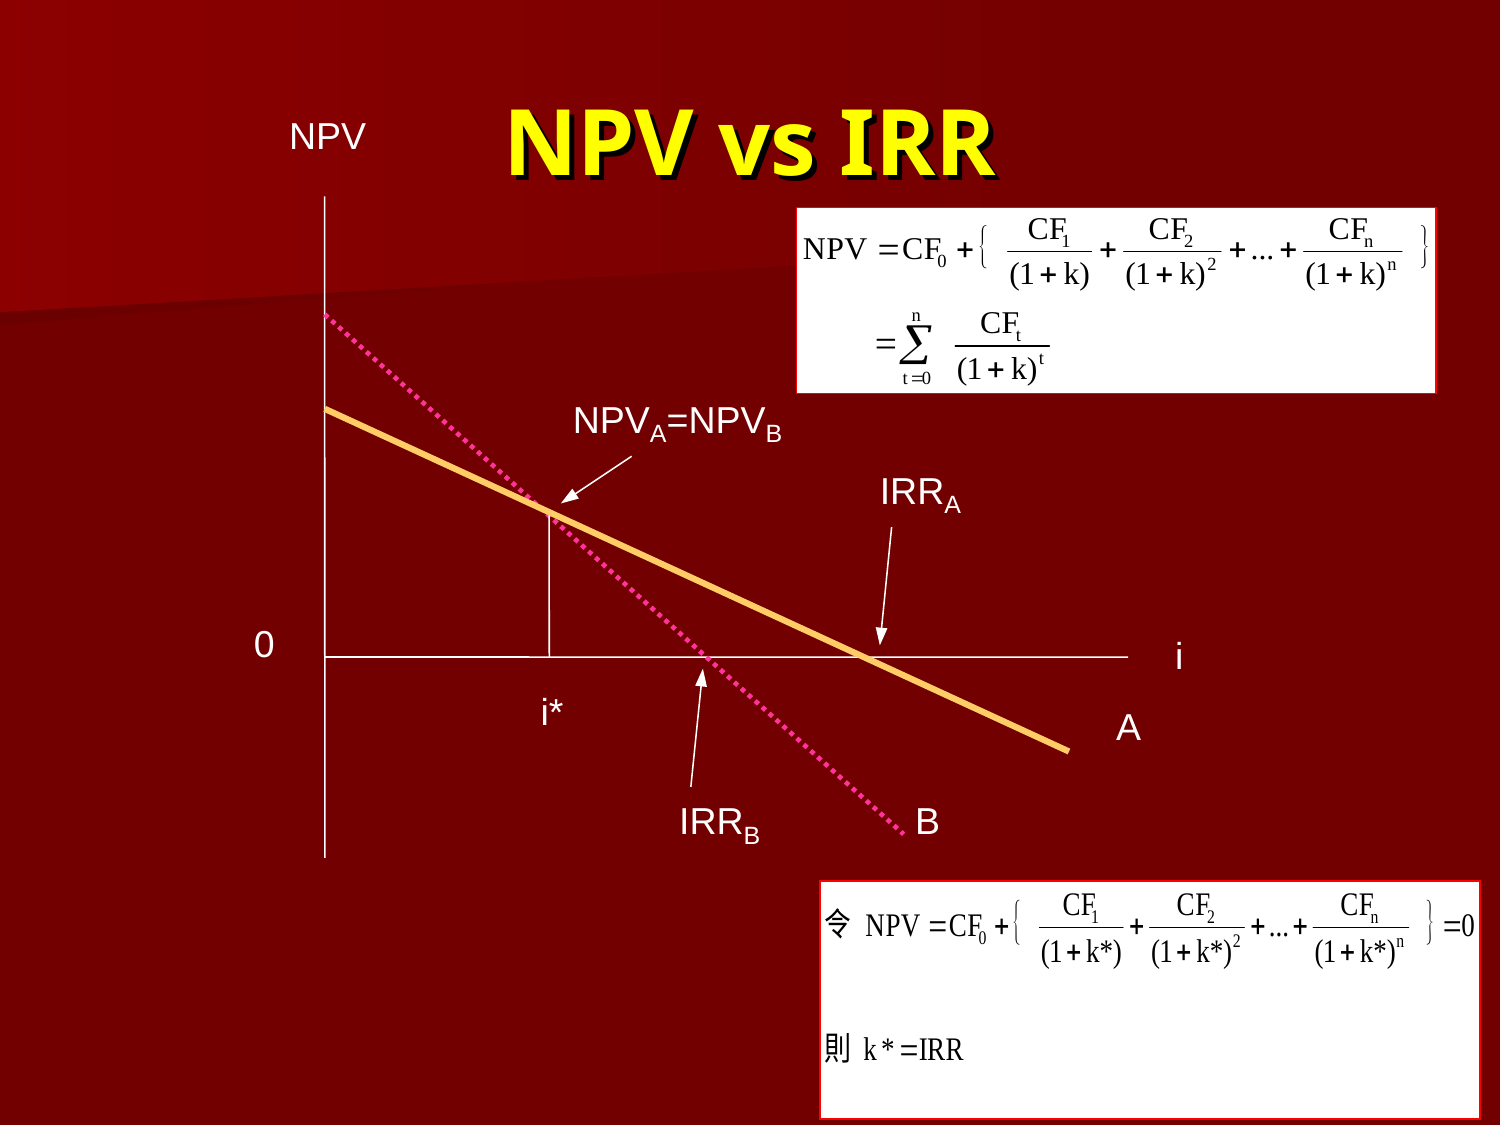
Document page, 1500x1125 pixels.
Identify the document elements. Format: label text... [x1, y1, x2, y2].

text_box IRRA [864, 459, 977, 520]
chart [820, 881, 1480, 1119]
text_box IRRB [664, 790, 776, 851]
text_box NPV [274, 104, 382, 166]
text_box 0 [238, 612, 290, 674]
text_box i [1160, 624, 1199, 685]
text_box A [1101, 695, 1157, 756]
chart [797, 208, 1436, 393]
text_box B [900, 790, 956, 851]
text_box i* [525, 680, 579, 741]
title NPV vs IRR [75, 45, 1426, 233]
text_box NPVA=NPVB [557, 388, 798, 449]
